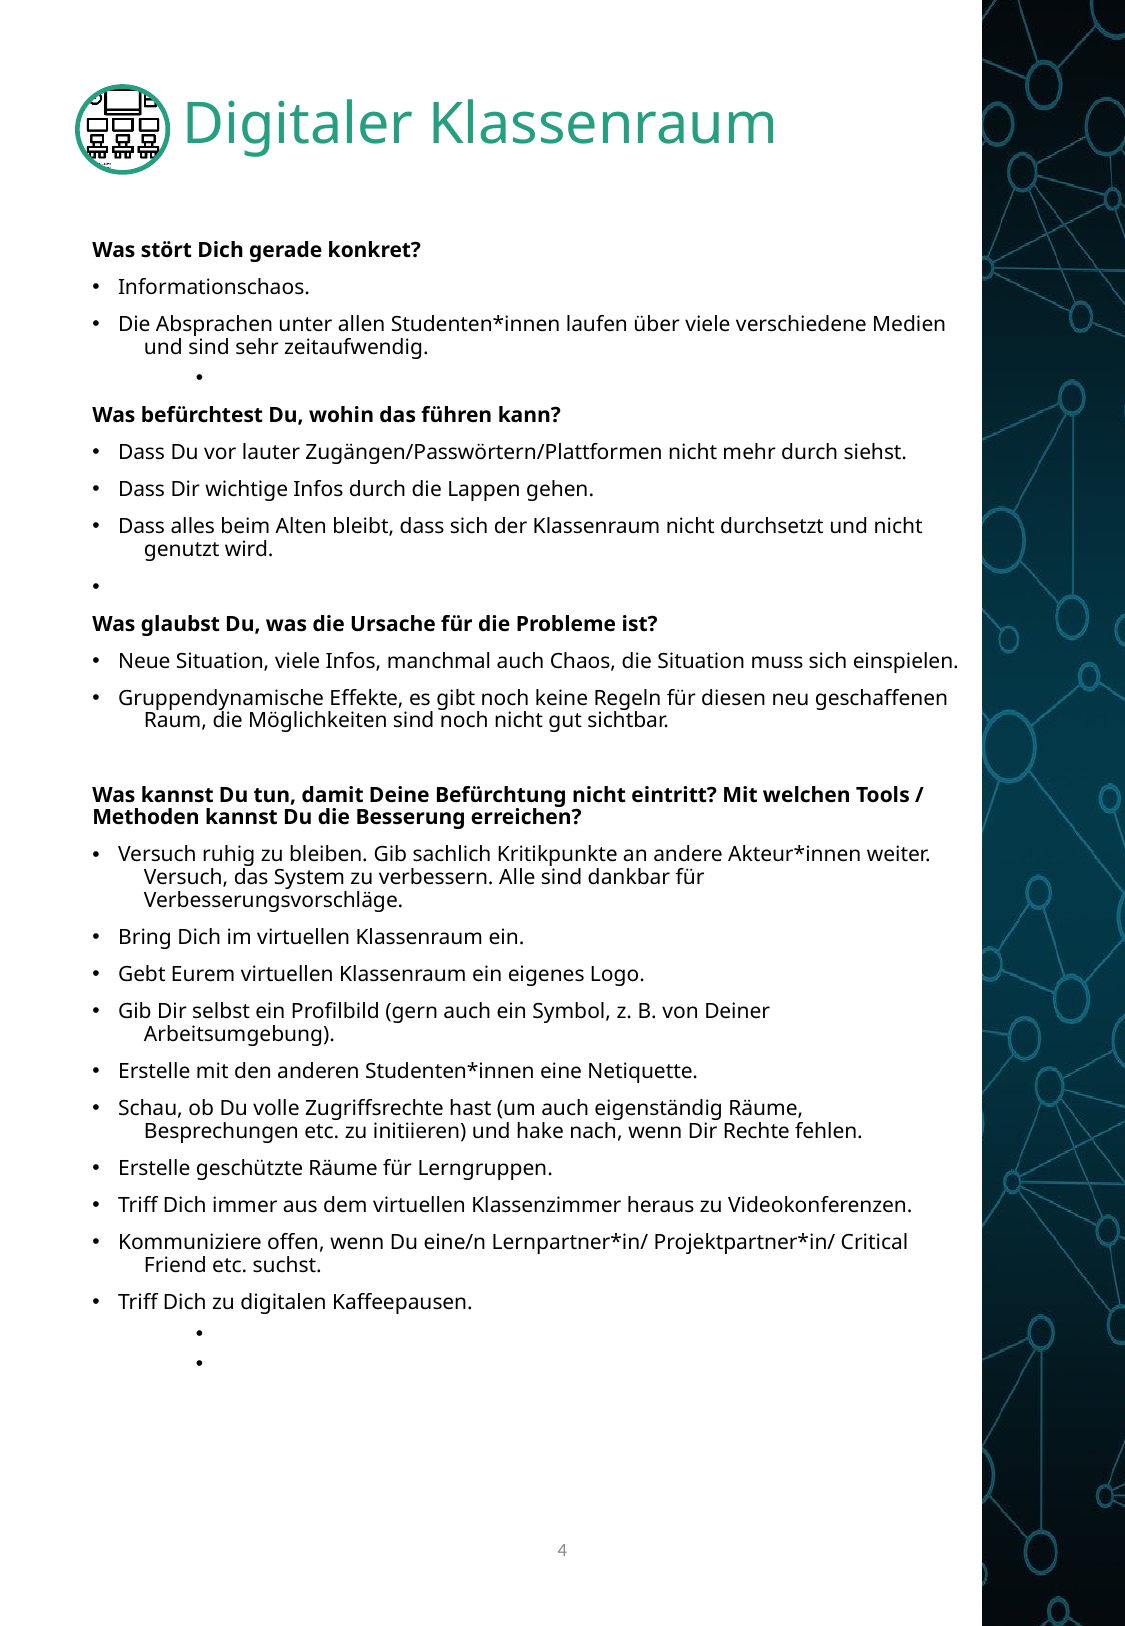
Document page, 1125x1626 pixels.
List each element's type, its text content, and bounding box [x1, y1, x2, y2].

text_box 4 [372, 1506, 753, 1593]
text_box [77, 86, 168, 173]
list Was stört Dich gerade konkret? Informationschaos. Die Absprachen unter allen Studenten*innen laufen über viele verschiedene Medien und sind sehr zeitaufwendig. Was befürchtest Du, wohin das führen kann? Dass Du vor lauter Zugängen/Passwörtern/Plattformen nicht mehr durch siehst. Dass Dir wichtige Infos durch die Lappen gehen. Dass alles beim Alten bleibt, dass sich der Klassenraum nicht durchsetzt und nicht genutzt wird. Was glaubst Du, was die Ursache für die Probleme ist? Neue Situation, viele Infos, manchmal auch Chaos, die Situation muss sich einspielen. Gruppendynamische Effekte, es gibt noch keine Regeln für diesen neu geschaffenen Raum, die Möglichkeiten sind noch nicht gut sichtbar. Was kannst Du tun, damit Deine Befürchtung nicht eintritt? Mit welchen Tools / Methoden kannst Du die Besserung erreichen? Versuch ruhig zu bleiben. Gib sachlich Kritikpunkte an andere Akteur*innen weiter. Versuch, das System zu verbessern. Alle sind dankbar für Verbesserungsvorschläge. Bring Dich im virtuellen Klassenraum ein. Gebt Eurem virtuellen Klassenraum ein eigenes Logo. Gib Dir selbst ein Profilbild (gern auch ein Symbol, z. B. von Deiner Arbeitsumgebung). Erstelle mit den anderen Studenten*innen eine Netiquette. Schau, ob Du volle Zugriffsrechte hast (um auch eigenständig Räume, Besprechungen etc. zu initiieren) und hake nach, wenn Dir Rechte fehlen. Erstelle geschützte Räume für Lerngruppen. Triff Dich immer aus dem virtuellen Klassenzimmer heraus zu Videokonferenzen. Kommuniziere offen, wenn Du eine/n Lernpartner*in/ Projektpartner*in/ Critical Friend etc. suchst. Triff Dich zu digitalen Kaffeepausen. [77, 192, 979, 1343]
title Digitaler Klassenraum [167, 86, 1125, 233]
